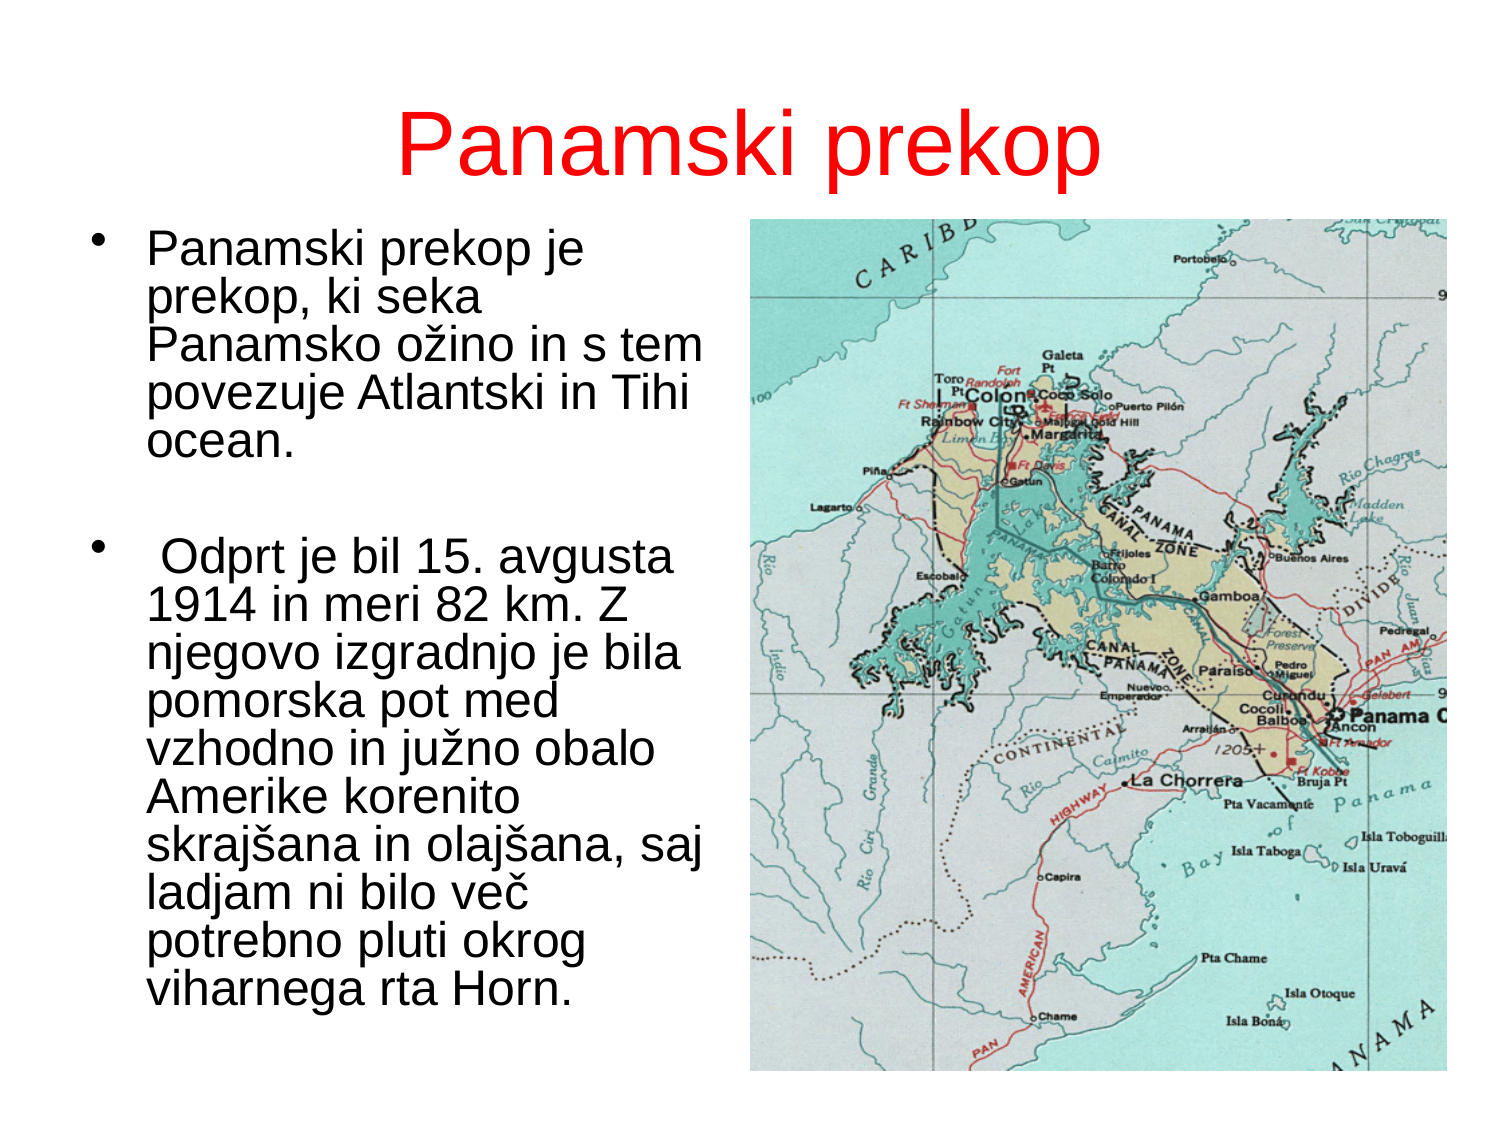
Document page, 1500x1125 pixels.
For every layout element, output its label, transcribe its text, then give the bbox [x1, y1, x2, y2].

picture [750, 219, 1447, 1071]
list Panamski prekop je prekop, ki seka Panamsko ožino in s tem povezuje Atlantski in Tihi ocean. Odprt je bil 15. avgusta 1914 in meri 82 km. Z njegovo izgradnjo je bila pomorska pot med vzhodno in južno obalo Amerike korenito skrajšana in olajšana, saj ladjam ni bilo več potrebno pluti okrog viharnega rta Horn. [75, 220, 739, 1059]
title Panamski prekop [75, 45, 1425, 233]
